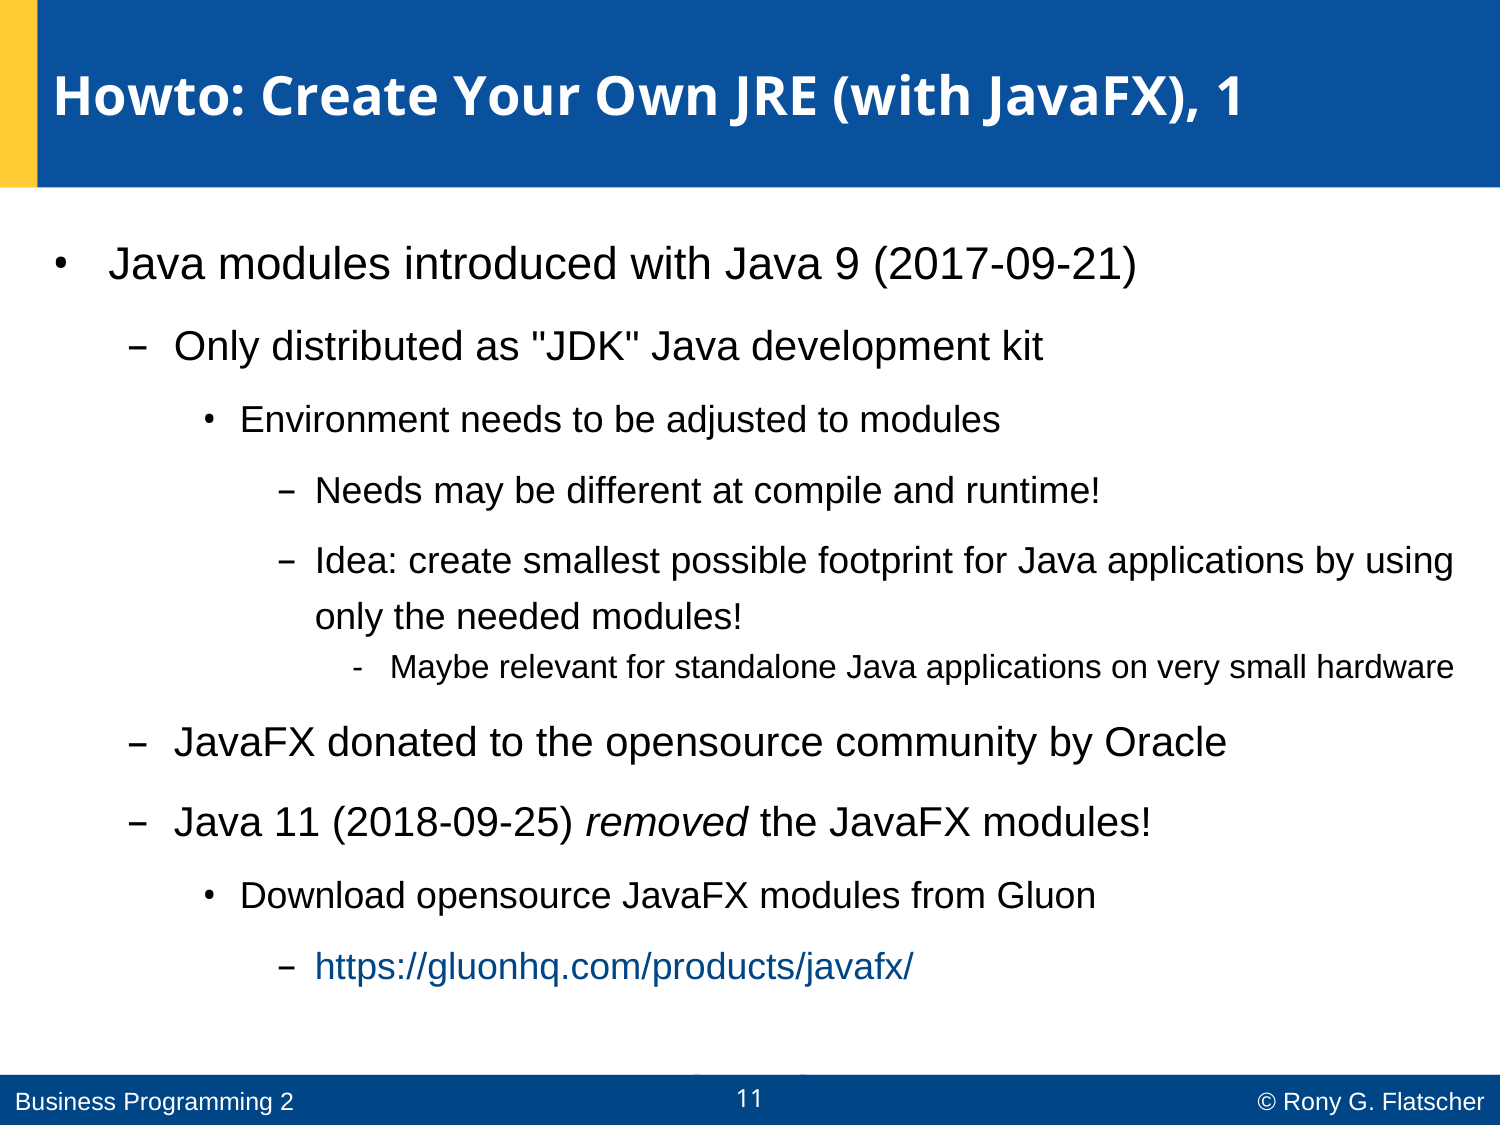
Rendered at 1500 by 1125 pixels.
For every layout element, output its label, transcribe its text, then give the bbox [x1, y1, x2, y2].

title Howto: Create Your Own JRE (with JavaFX), 1 [37, 0, 1500, 188]
list Java modules introduced with Java 9 (2017-09-21) Only distributed as "JDK" Java development kit Environment needs to be adjusted to modules Needs may be different at compile and runtime! Idea: create smallest possible footprint for Java applications by using only the needed modules! Maybe relevant for standalone Java applications on very small hardware JavaFX donated to the opensource community by Oracle Java 11 (2018-09-25) removed the JavaFX modules! Download opensource JavaFX modules from Gluon https://gluonhq.com/products/javafx/ [37, 212, 1500, 1051]
